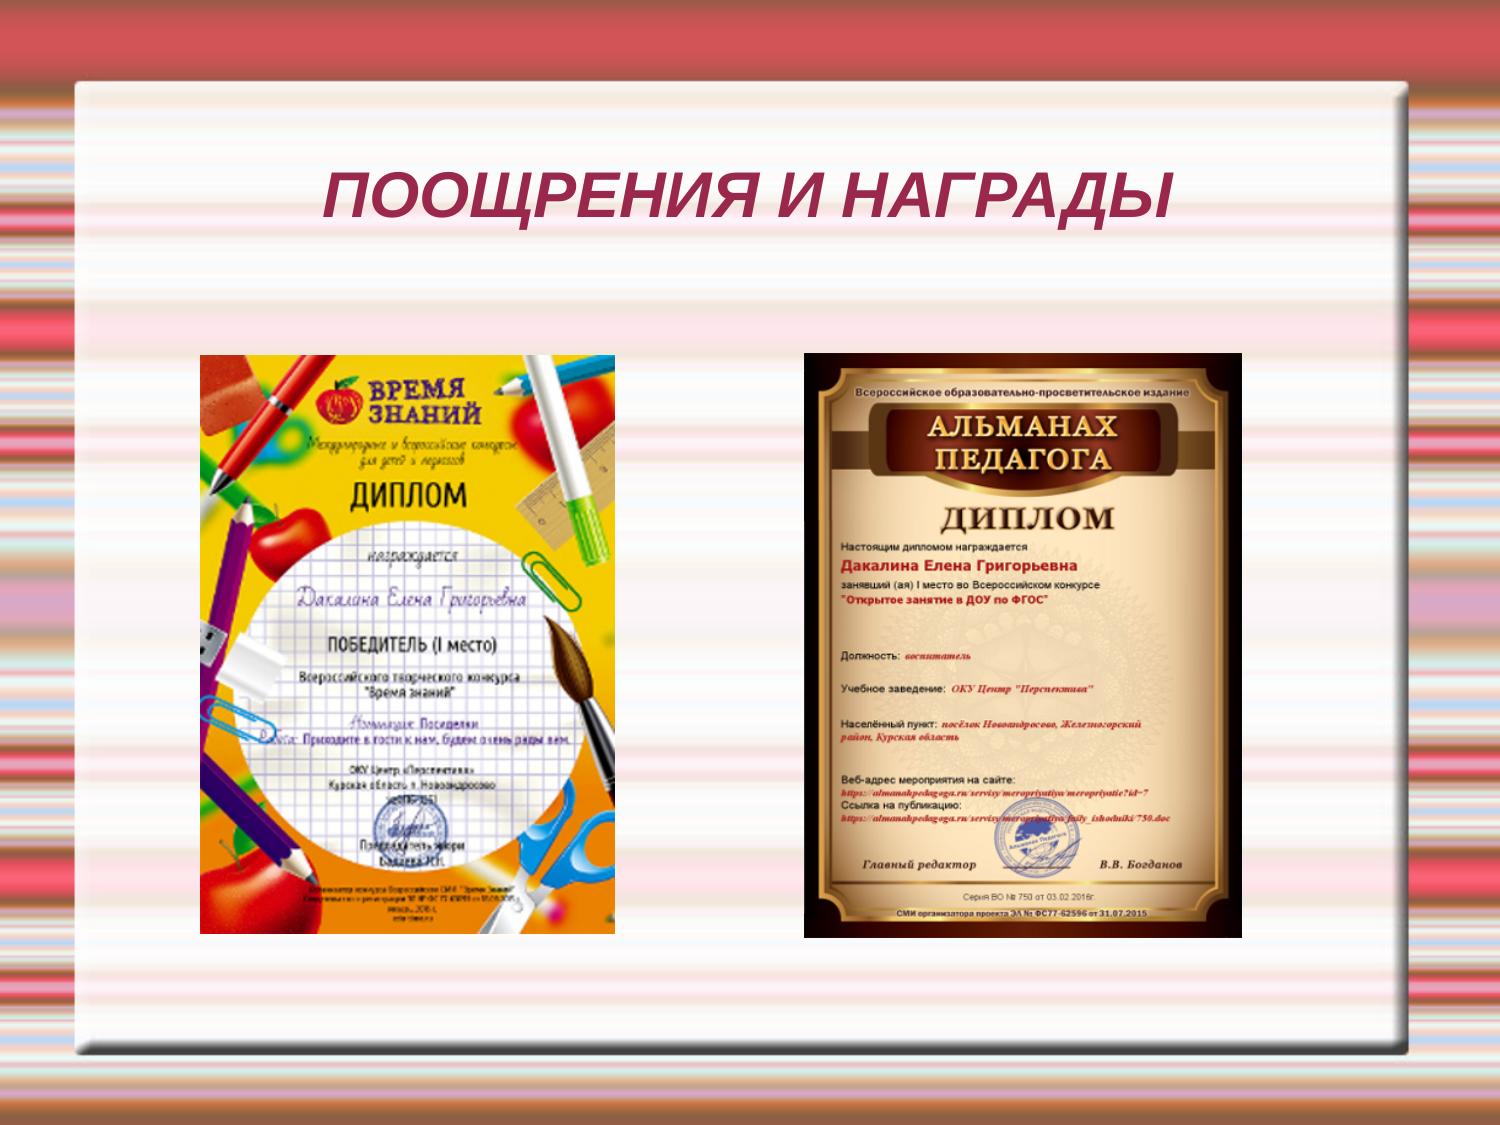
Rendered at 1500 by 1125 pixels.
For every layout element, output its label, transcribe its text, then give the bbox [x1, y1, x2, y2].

picture [0, 0, 1500, 1125]
title ПООЩРЕНИЯ И НАГРАДЫ [110, 104, 1387, 288]
